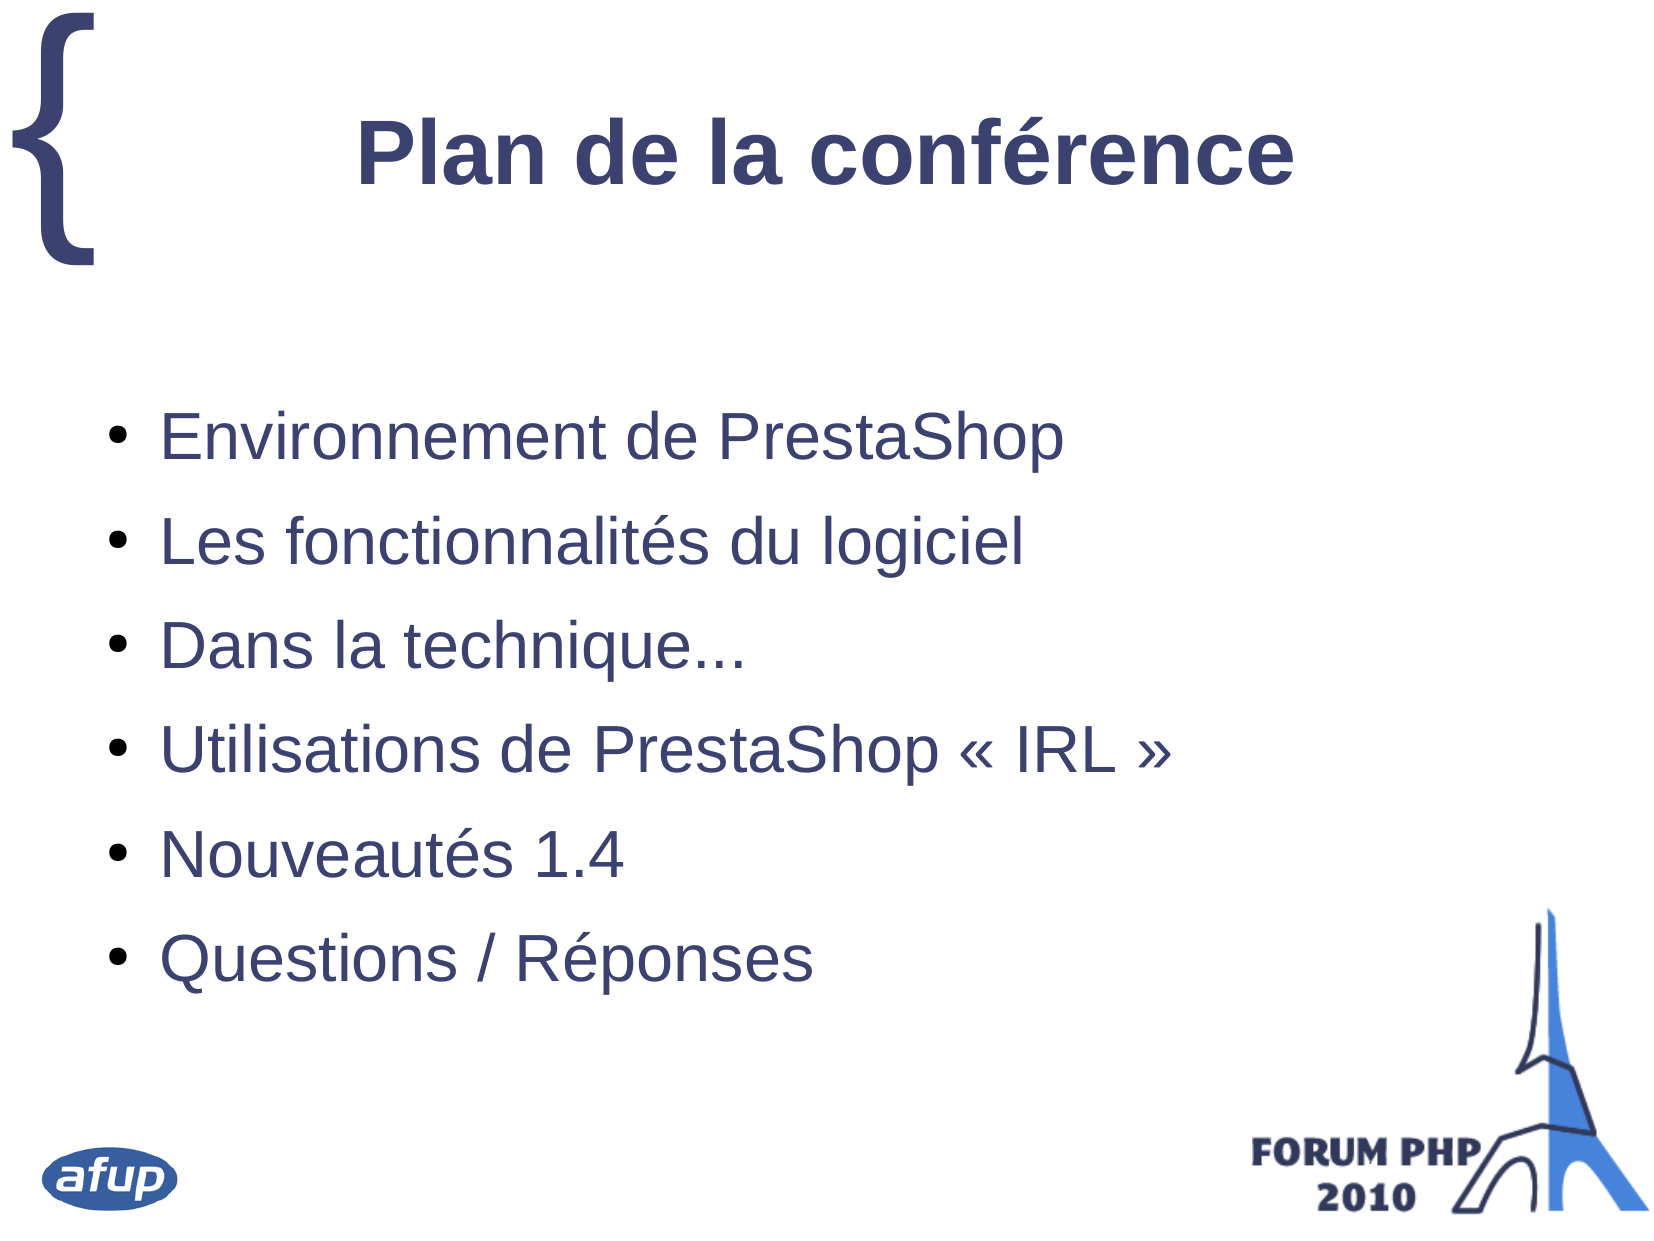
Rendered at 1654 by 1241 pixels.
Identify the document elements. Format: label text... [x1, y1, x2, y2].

title Plan de la conférence [82, 49, 1571, 257]
picture [1240, 872, 1650, 1241]
picture [41, 1146, 178, 1211]
list Environnement de PrestaShop Les fonctionnalités du logiciel Dans la technique... Utilisations de PrestaShop « IRL » Nouveautés 1.4 Questions / Réponses [88, 295, 1577, 1114]
